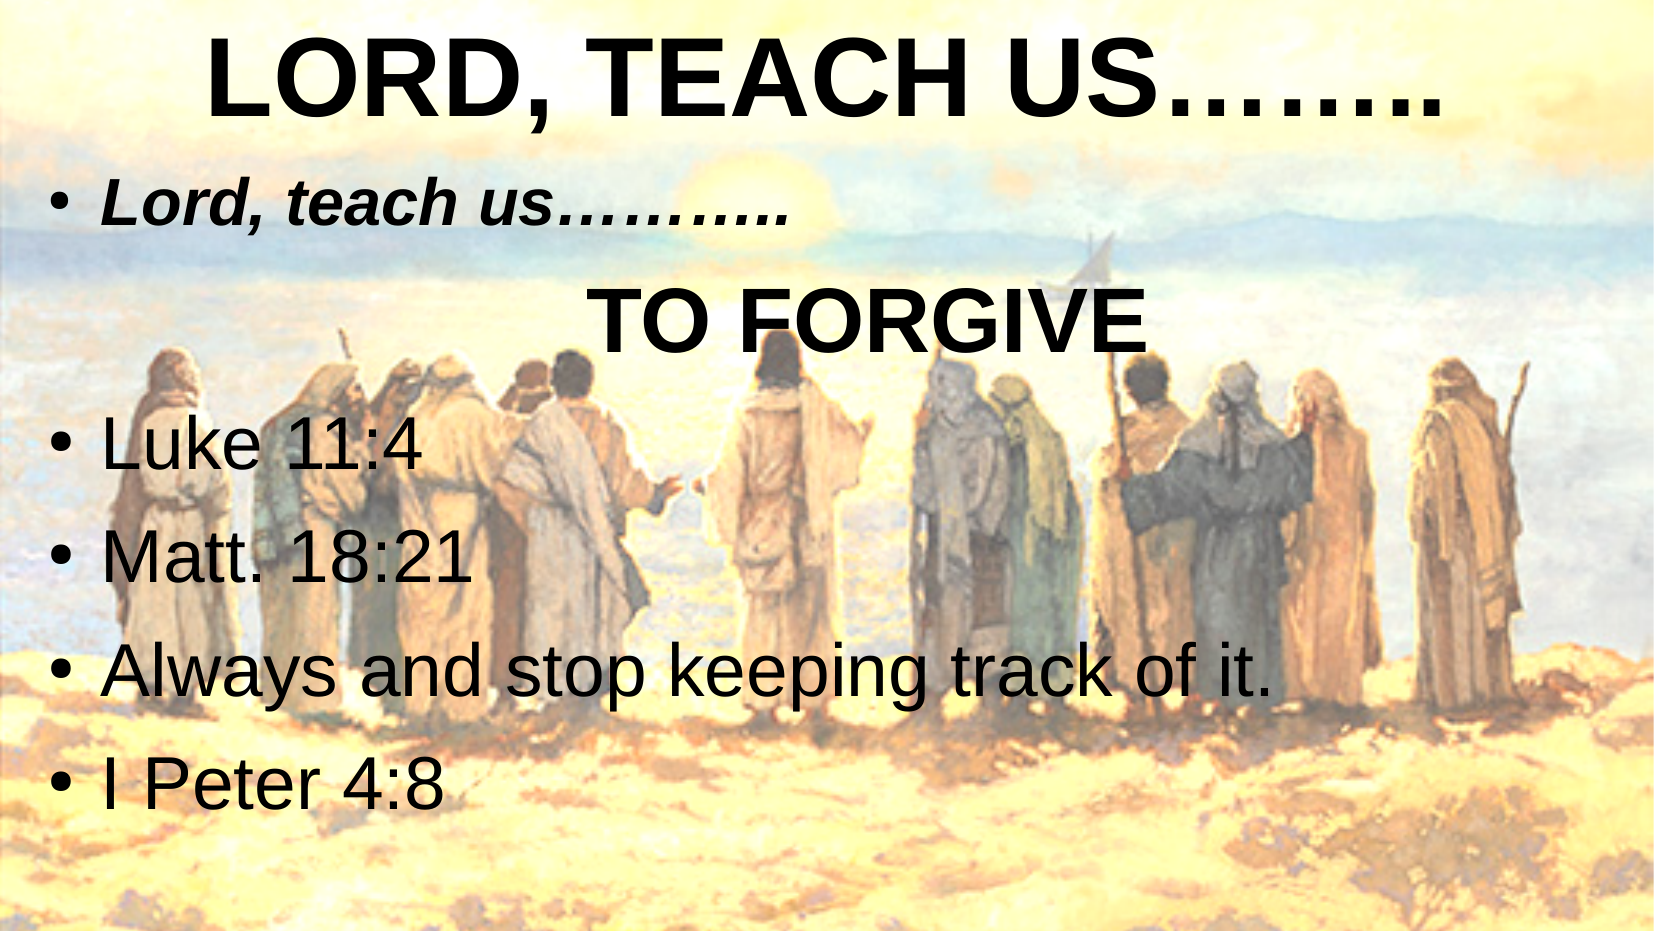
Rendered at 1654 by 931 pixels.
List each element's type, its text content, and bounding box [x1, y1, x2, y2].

picture [0, 0, 1654, 931]
list Lord, teach us……….. TO FORGIVE Luke 11:4 Matt. 18:21 Always and stop keeping track of it. I Peter 4:8 [30, 165, 1636, 916]
title LORD, TEACH US…….. [82, 0, 1571, 156]
